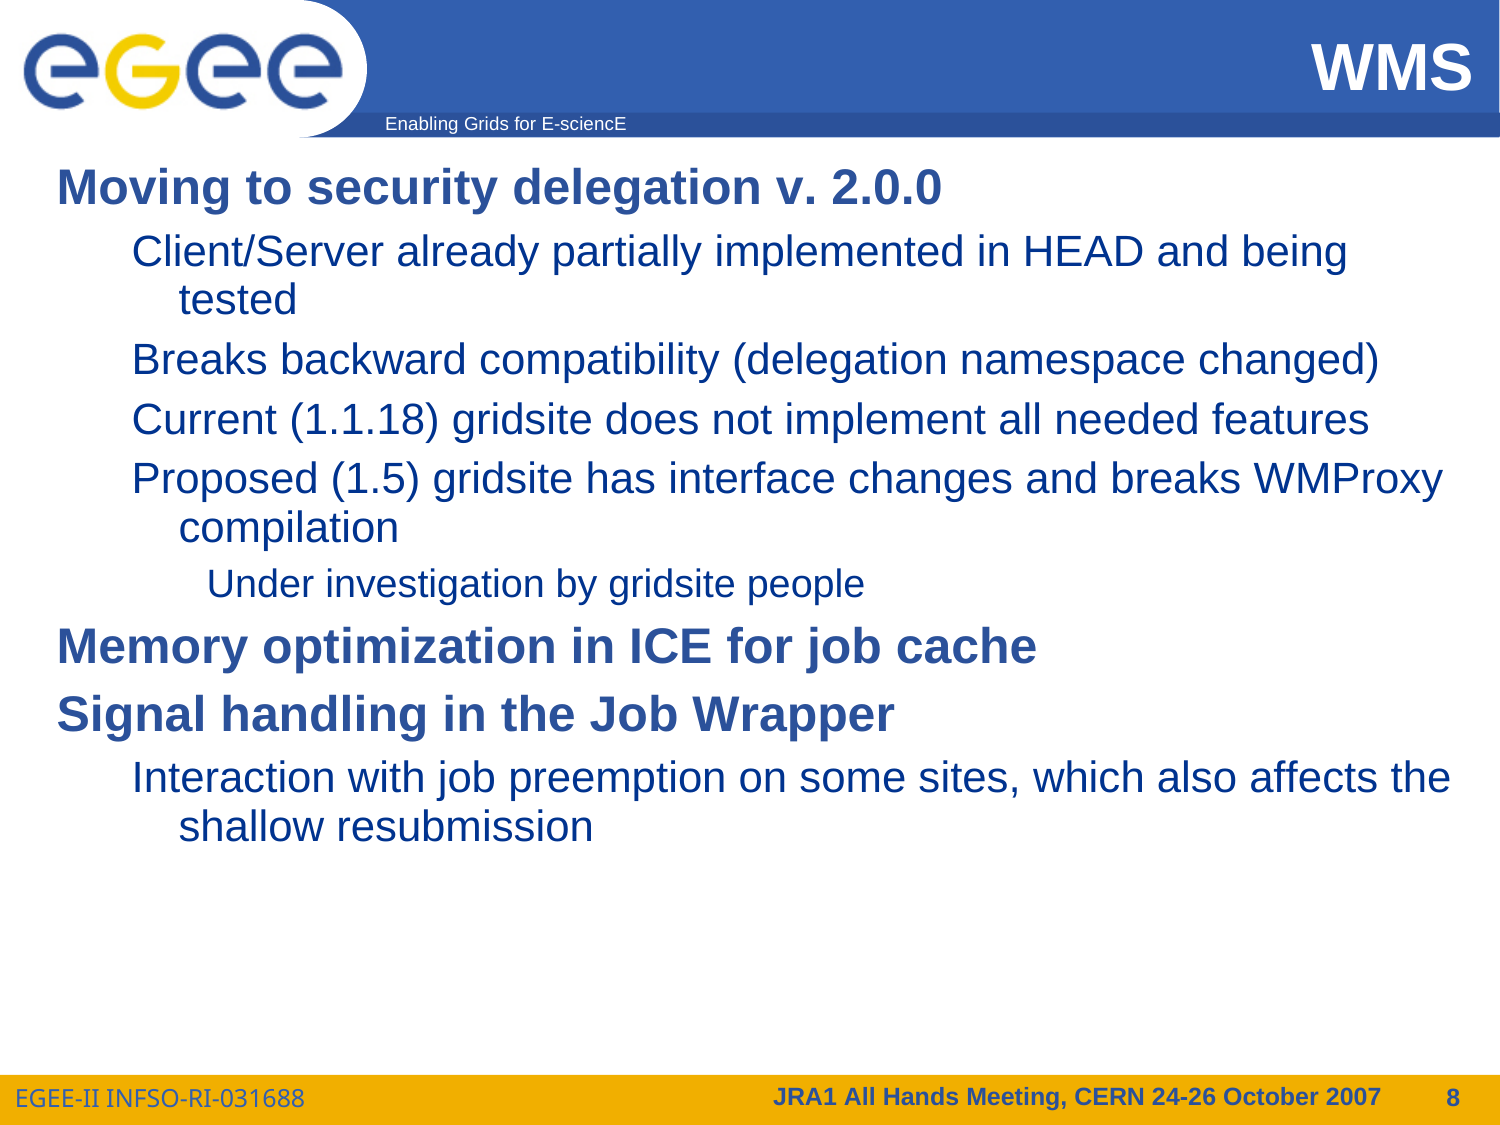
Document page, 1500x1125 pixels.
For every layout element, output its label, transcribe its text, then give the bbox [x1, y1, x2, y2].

list Moving to security delegation v. 2.0.0 Client/Server already partially implemented in HEAD and being tested Breaks backward compatibility (delegation namespace changed) Current (1.1.18) gridsite does not implement all needed features Proposed (1.5) gridsite has interface changes and breaks WMProxy compilation Under investigation by gridsite people Memory optimization in ICE for job cache Signal handling in the Job Wrapper Interaction with job preemption on some sites, which also affects the shallow resubmission [56, 159, 1466, 1055]
title WMS [369, 16, 1475, 118]
picture [18, 30, 349, 112]
